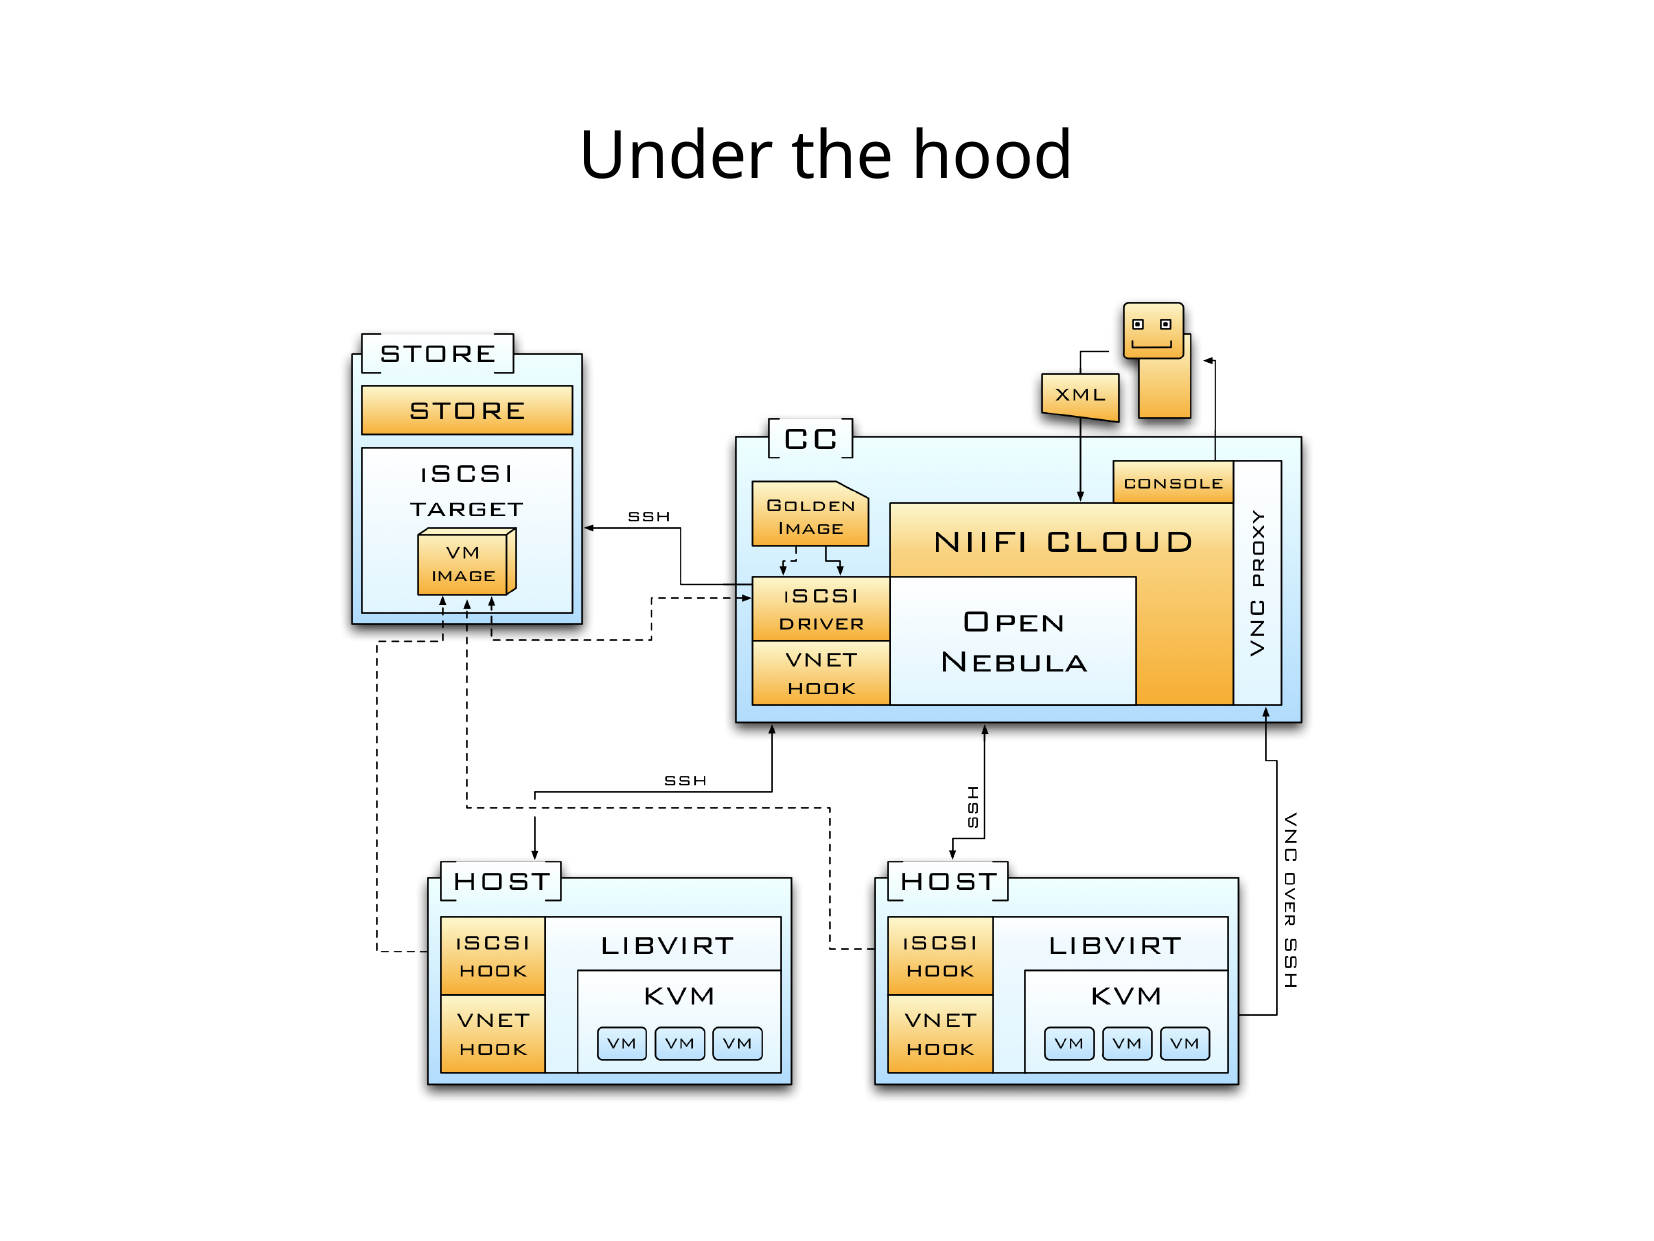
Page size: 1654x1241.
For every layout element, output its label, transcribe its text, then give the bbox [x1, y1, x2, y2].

title Under the hood [82, 49, 1571, 257]
picture [334, 290, 1319, 1109]
